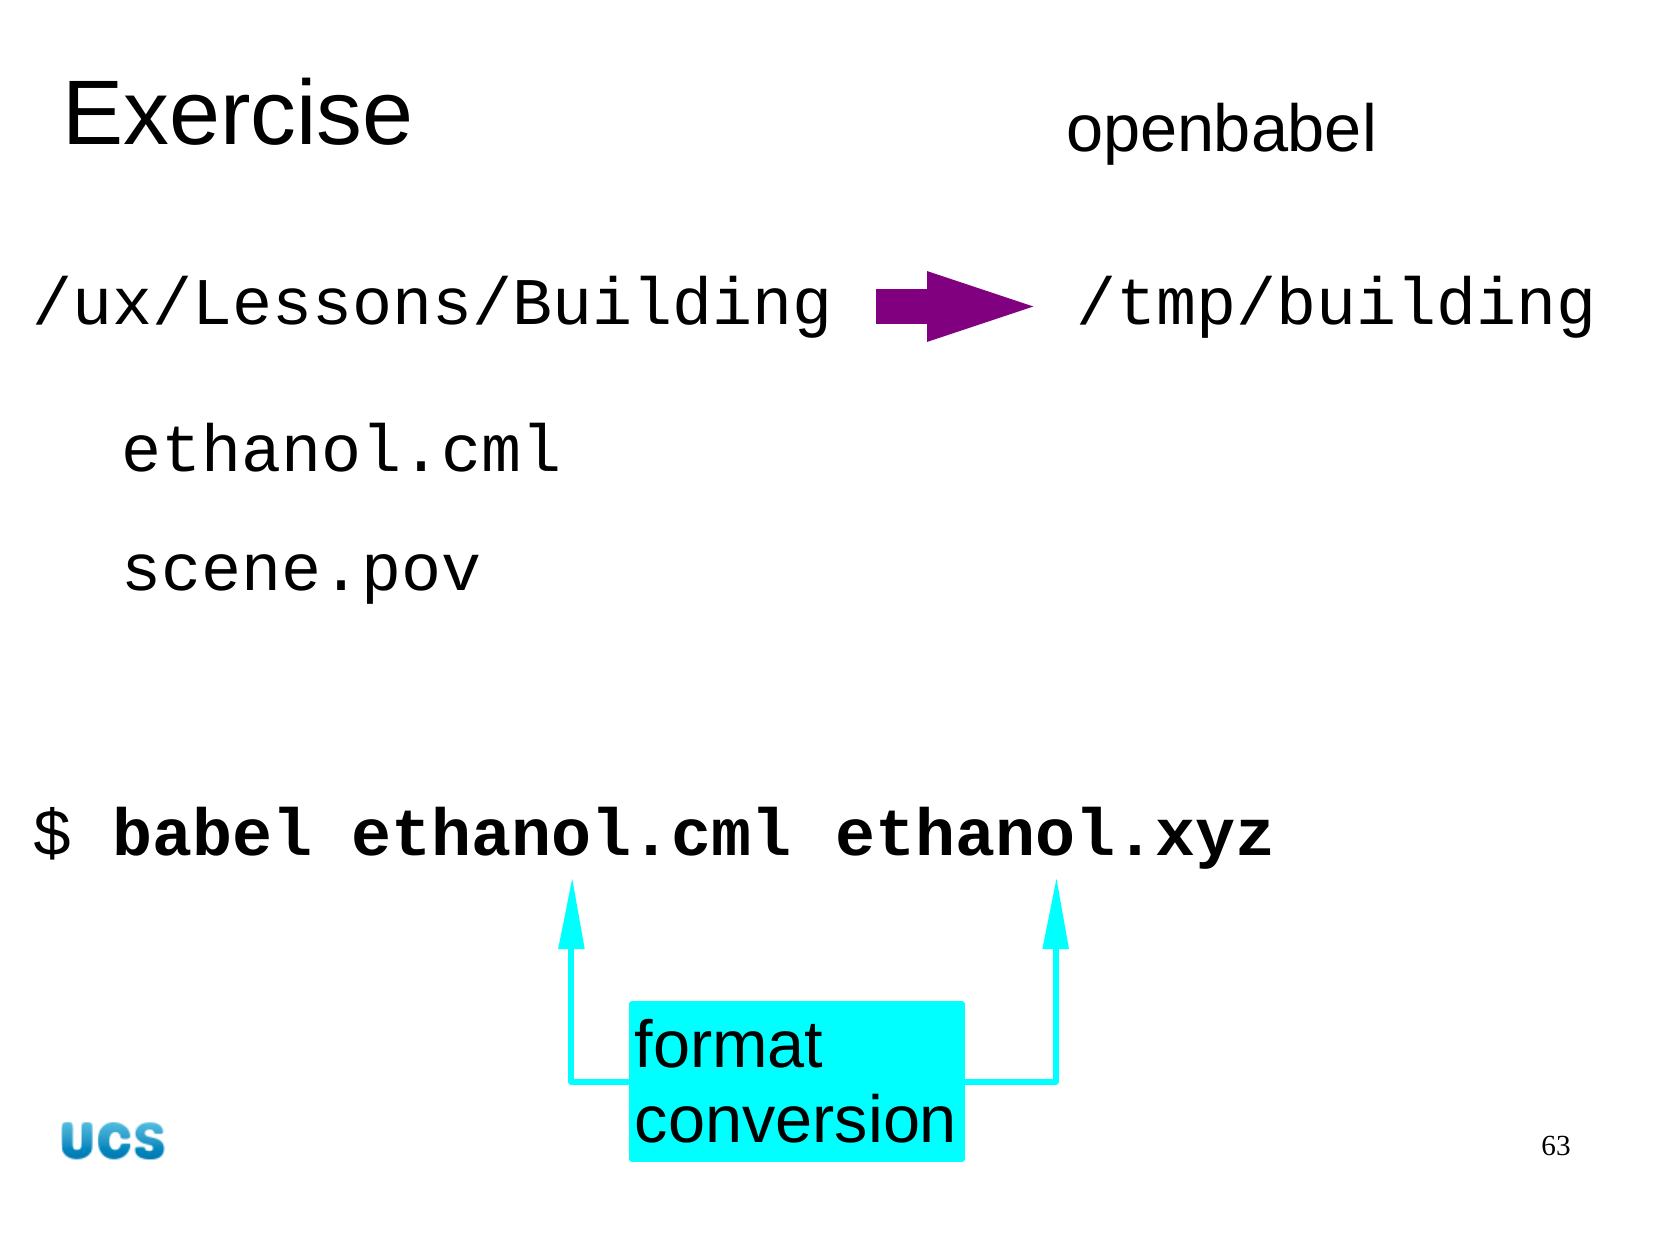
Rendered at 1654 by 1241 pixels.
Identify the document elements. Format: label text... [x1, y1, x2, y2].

text_box $ babel [29, 797, 316, 879]
text_box Exercise [59, 59, 418, 168]
text_box /ux/Lessons/Building [29, 265, 876, 348]
text_box ethanol.cml [118, 413, 565, 495]
text_box format conversion [631, 1003, 962, 1160]
text_box /tmp/building [1033, 265, 1600, 348]
text_box openbabel [1062, 88, 1382, 170]
text_box ethanol.xyz [832, 797, 1279, 879]
text_box ethanol.cml [348, 797, 795, 879]
text_box scene.pov [118, 531, 485, 613]
picture [61, 1121, 165, 1161]
